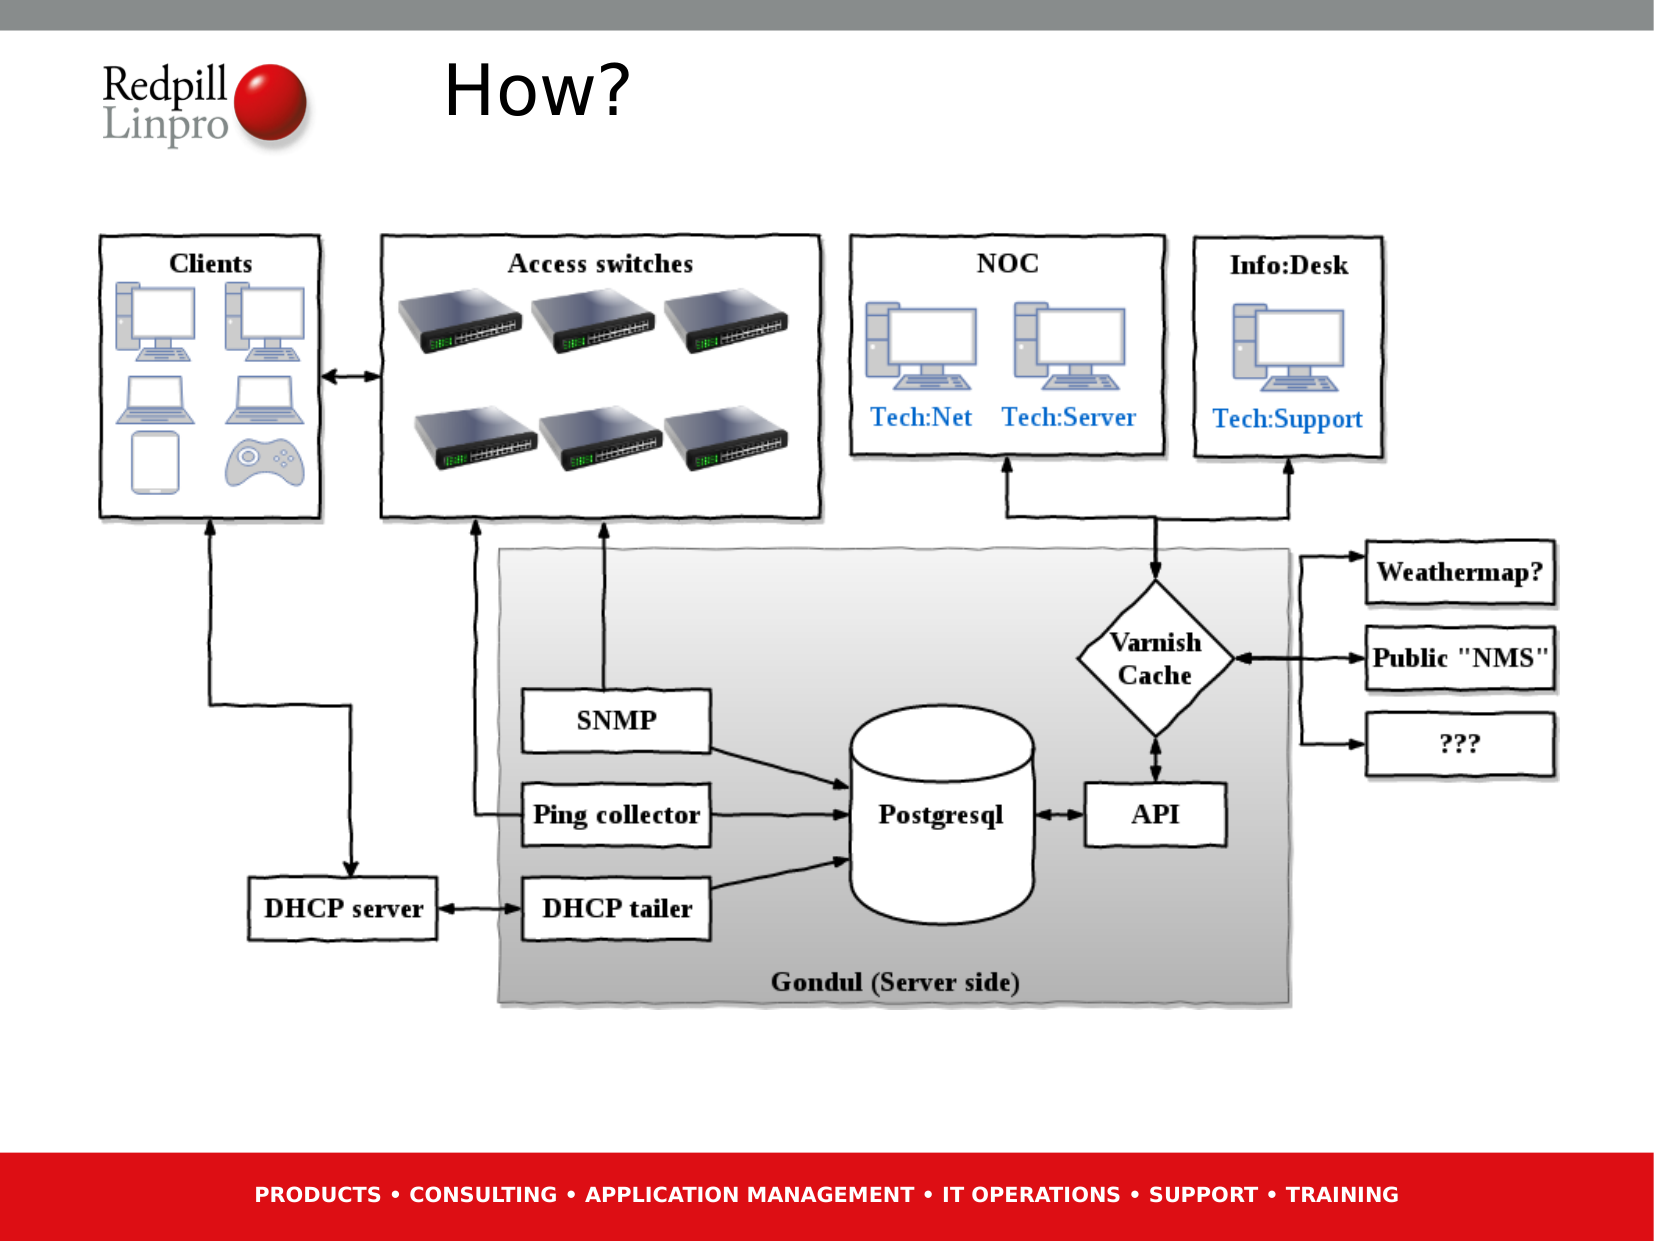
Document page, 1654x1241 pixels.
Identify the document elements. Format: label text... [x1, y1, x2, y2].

picture [0, 0, 1654, 1241]
title How? [442, 49, 1571, 296]
